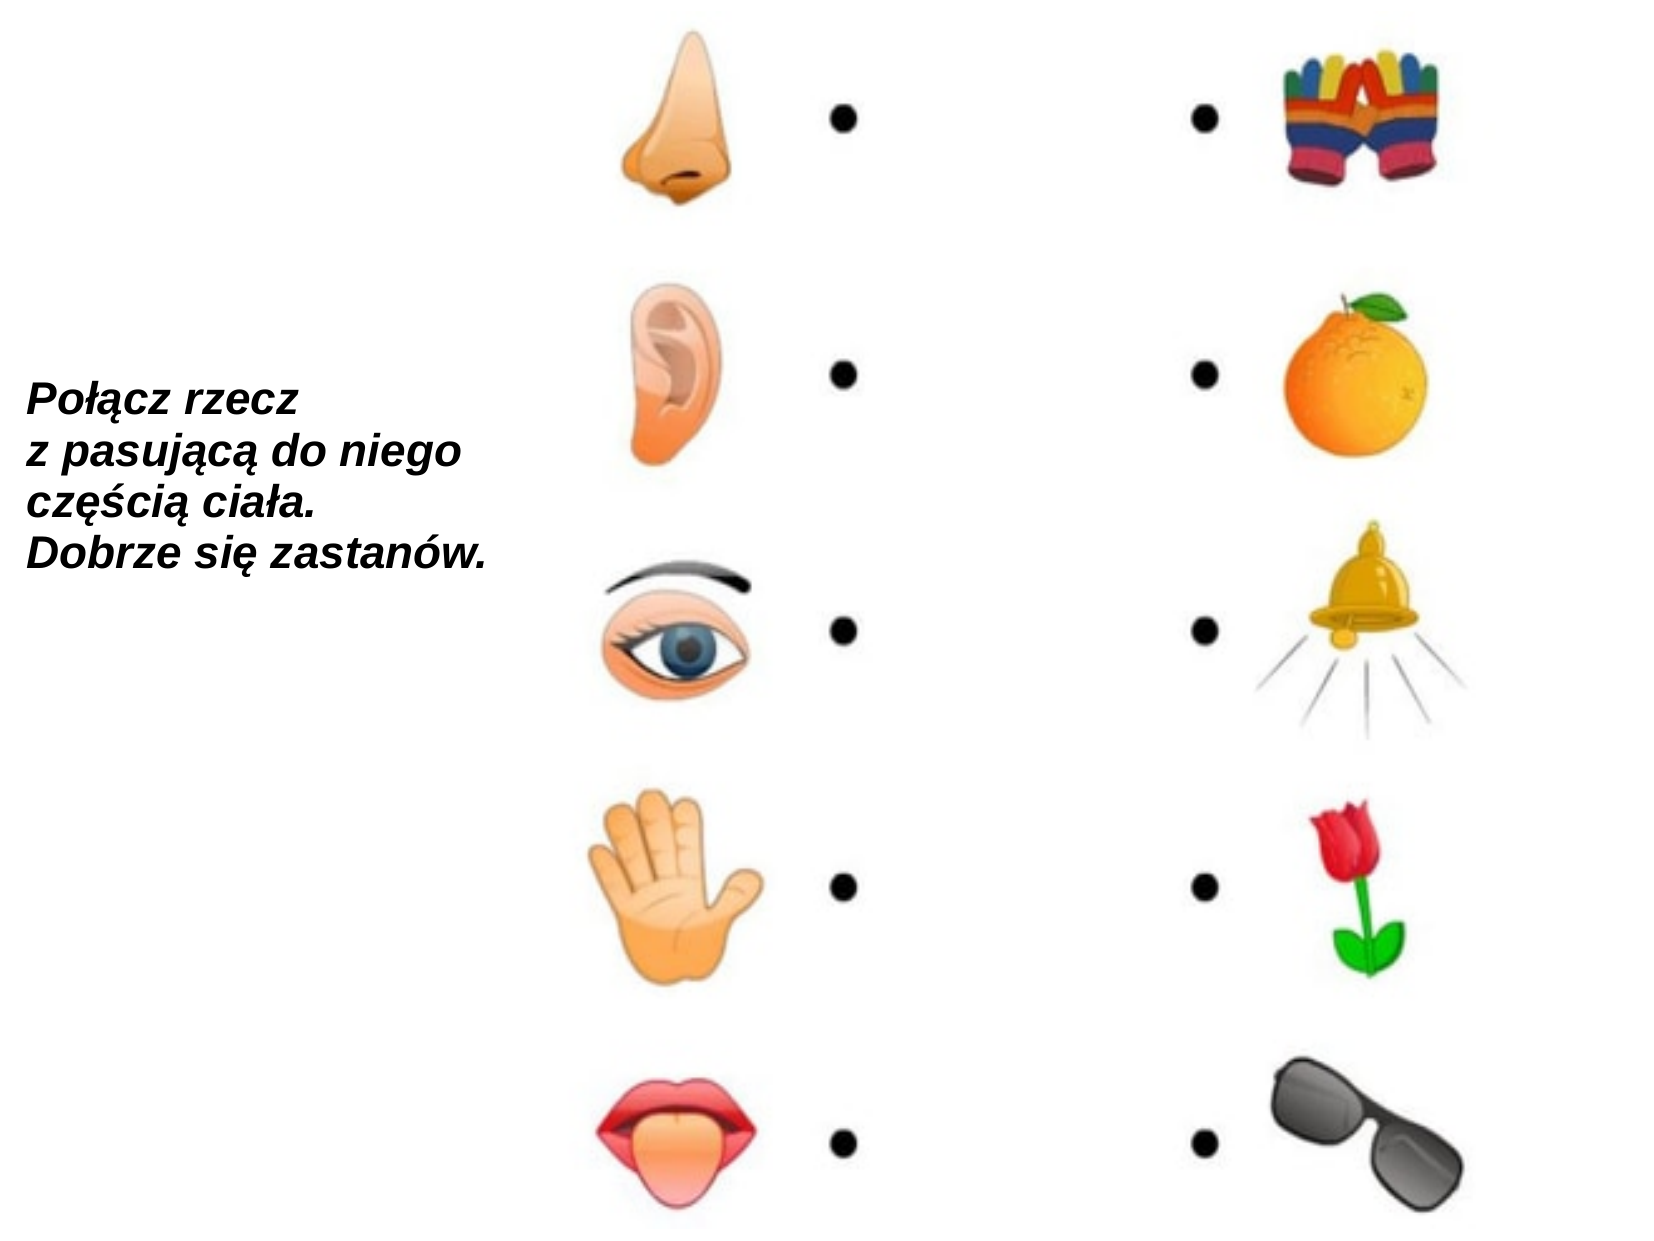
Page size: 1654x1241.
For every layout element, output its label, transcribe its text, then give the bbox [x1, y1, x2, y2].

text_box Połącz rzecz z pasującą do niego częścią ciała. Dobrze się zastanów. [11, 366, 556, 588]
picture [531, 11, 1548, 1229]
